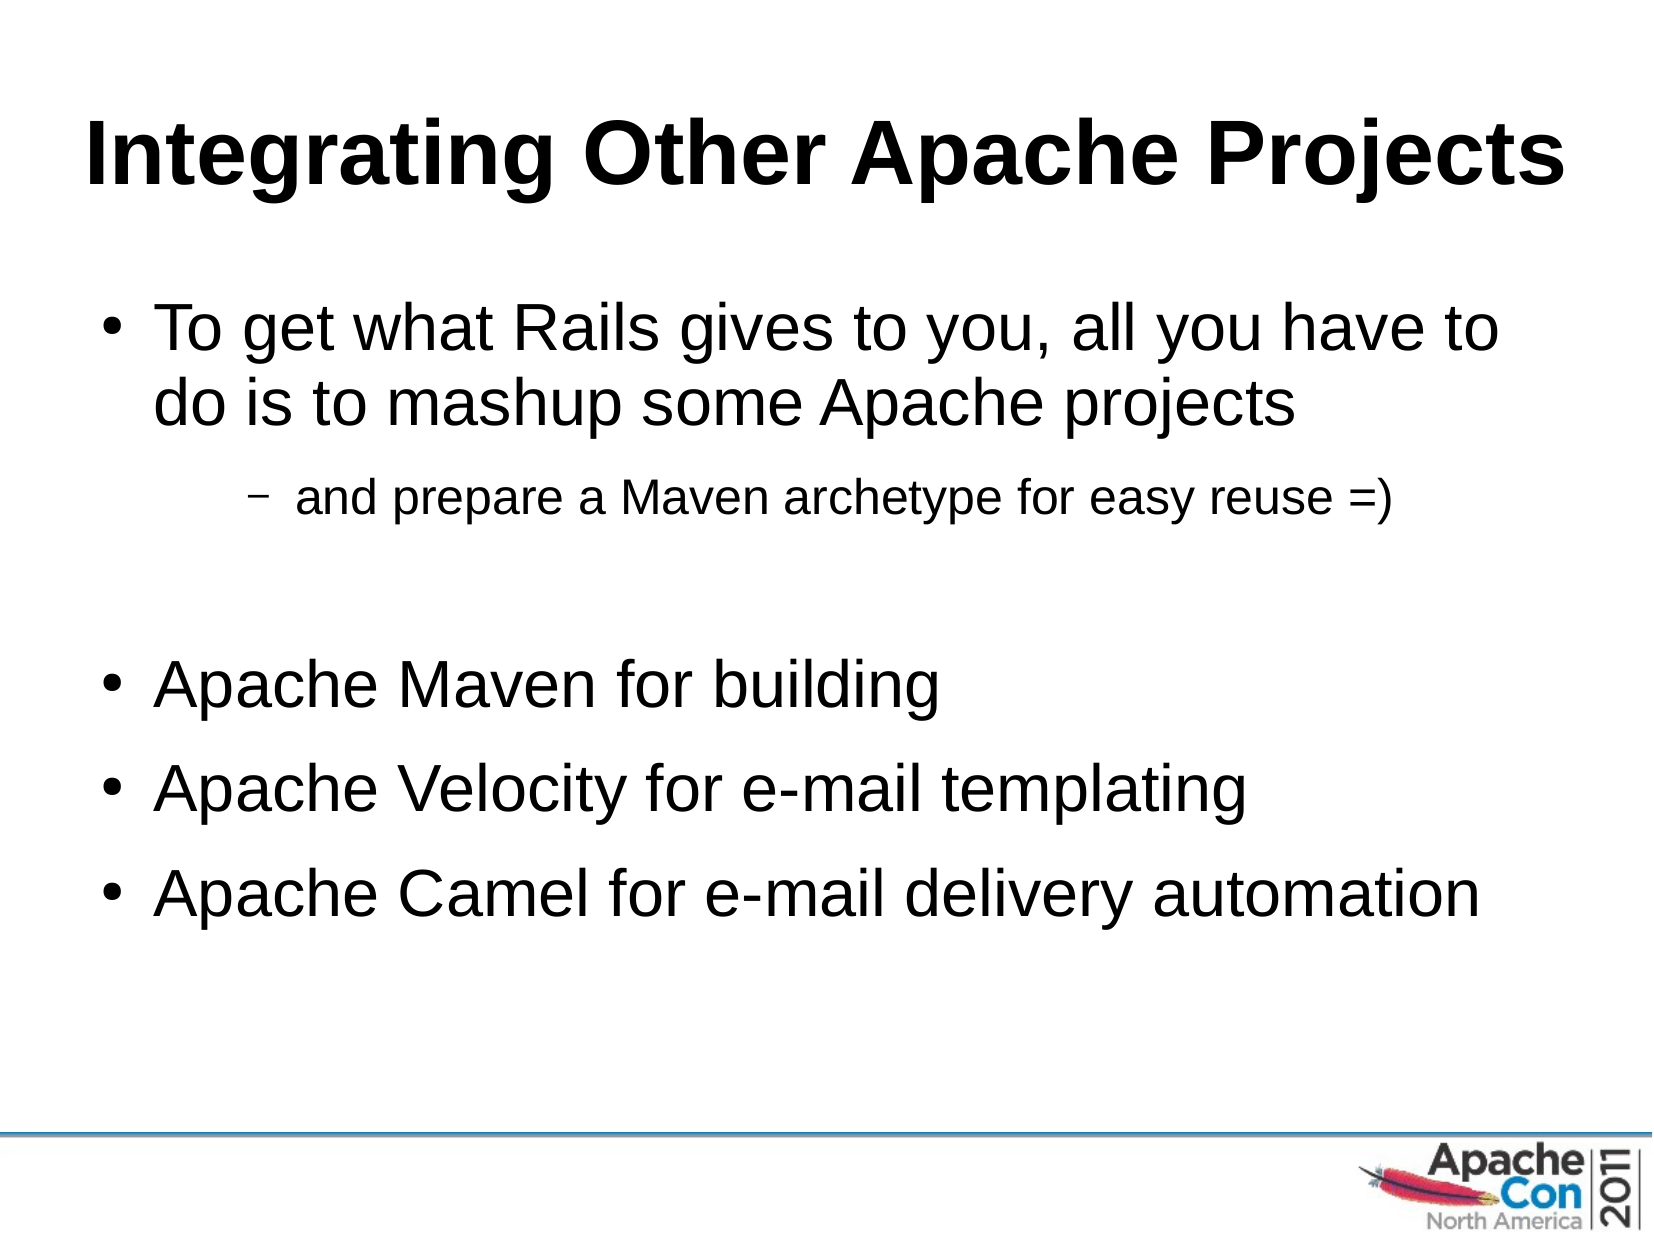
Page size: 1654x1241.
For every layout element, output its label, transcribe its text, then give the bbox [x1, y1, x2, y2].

picture [0, 1132, 1653, 1239]
title Integrating Other Apache Projects [82, 49, 1571, 257]
list To get what Rails gives to you, all you have to do is to mashup some Apache projects and prepare a Maven archetype for easy reuse =) Apache Maven for building Apache Velocity for e-mail templating Apache Camel for e-mail delivery automation [82, 290, 1571, 1109]
